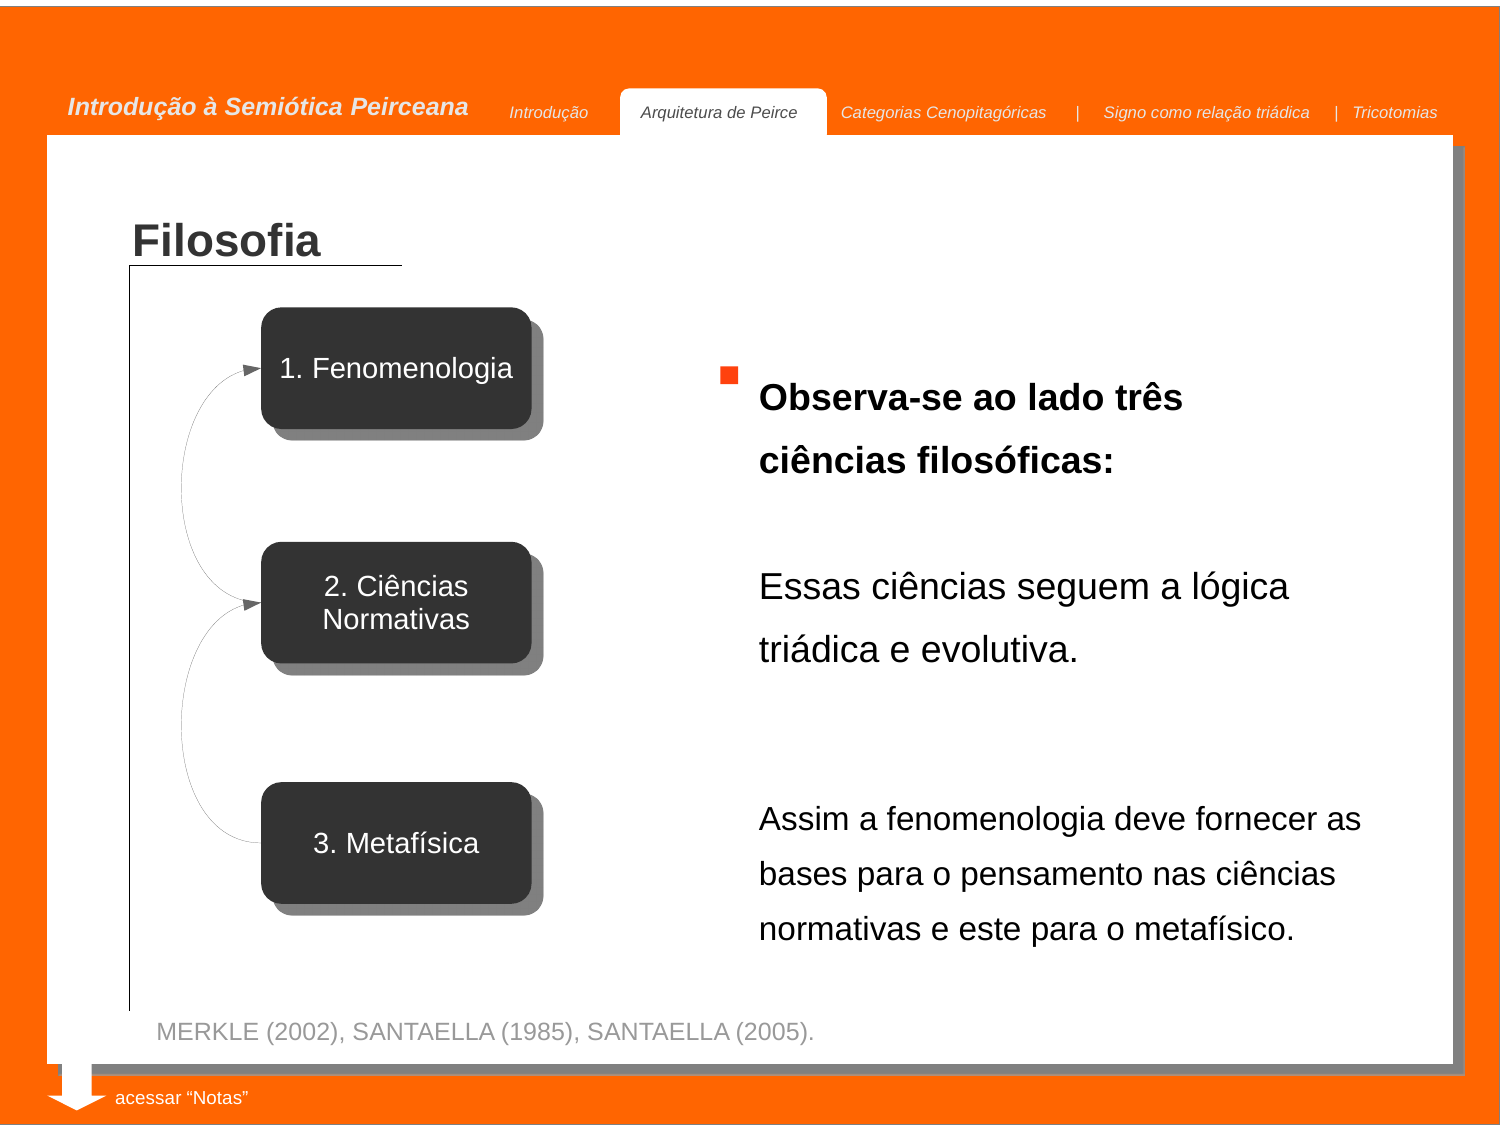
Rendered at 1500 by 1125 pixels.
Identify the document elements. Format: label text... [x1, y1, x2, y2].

text_box acessar “Notas” [100, 1080, 278, 1116]
text_box [720, 366, 739, 385]
text_box 2. Ciências Normativas [261, 541, 532, 664]
text_box Filosofia [130, 266, 337, 276]
text_box MERKLE (2002), SANTAELLA (1985), SANTAELLA (2005). [141, 1010, 851, 1053]
text_box 3. Metafísica [261, 782, 532, 904]
text_box [47, 1051, 100, 1111]
text_box Filosofia [118, 207, 337, 276]
text_box Observa-se ao lado três ciências filosóficas: Essas ciências seguem a lógica triádica e evolutiva. Assim a fenomenologia deve fornecer as bases para o pensamento nas ciências normativas e este para o metafísico. [744, 348, 1388, 940]
text_box 1. Fenomenologia [261, 307, 532, 430]
